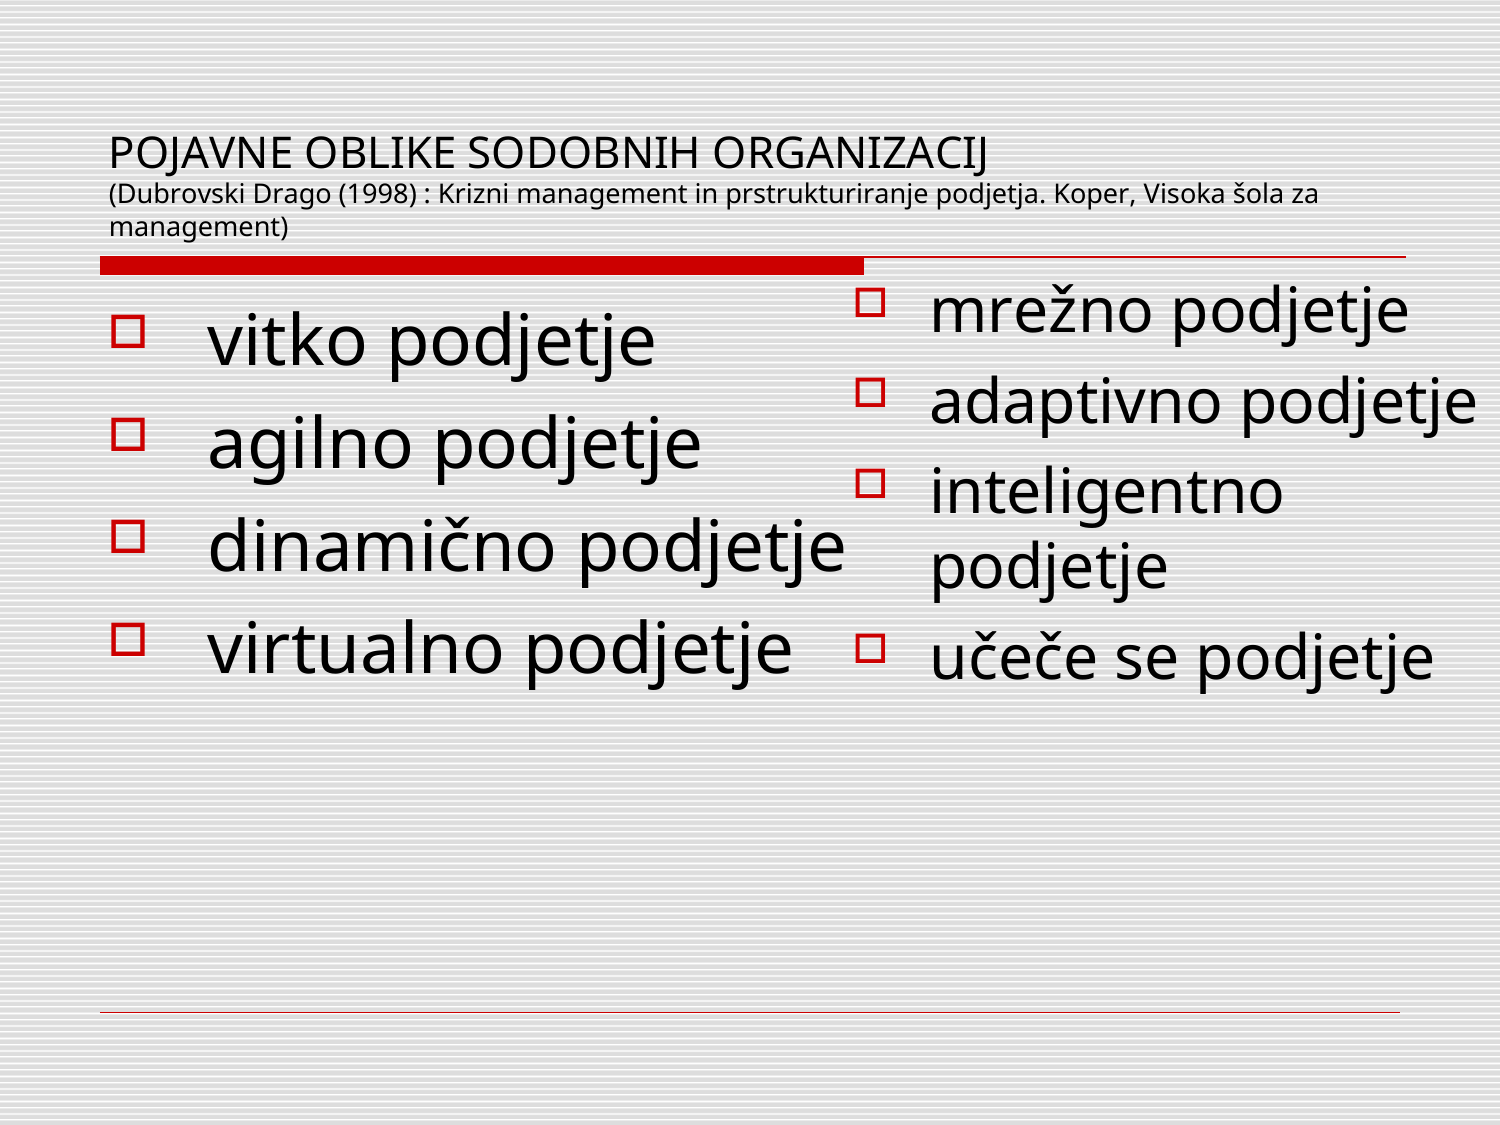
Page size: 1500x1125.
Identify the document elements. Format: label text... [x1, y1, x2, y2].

list mrežno podjetje adaptivno podjetje inteligentno podjetje učeče se podjetje [837, 262, 1500, 1006]
list vitko podjetje agilno podjetje dinamično podjetje virtualno podjetje [92, 287, 837, 988]
picture [0, 0, 1500, 1125]
title POJAVNE OBLIKE SODOBNIH ORGANIZACIJ (Dubrovski Drago (1998) : Krizni management in prstrukturiranje podjetja. Koper, Visoka šola za management) [94, 49, 1407, 250]
